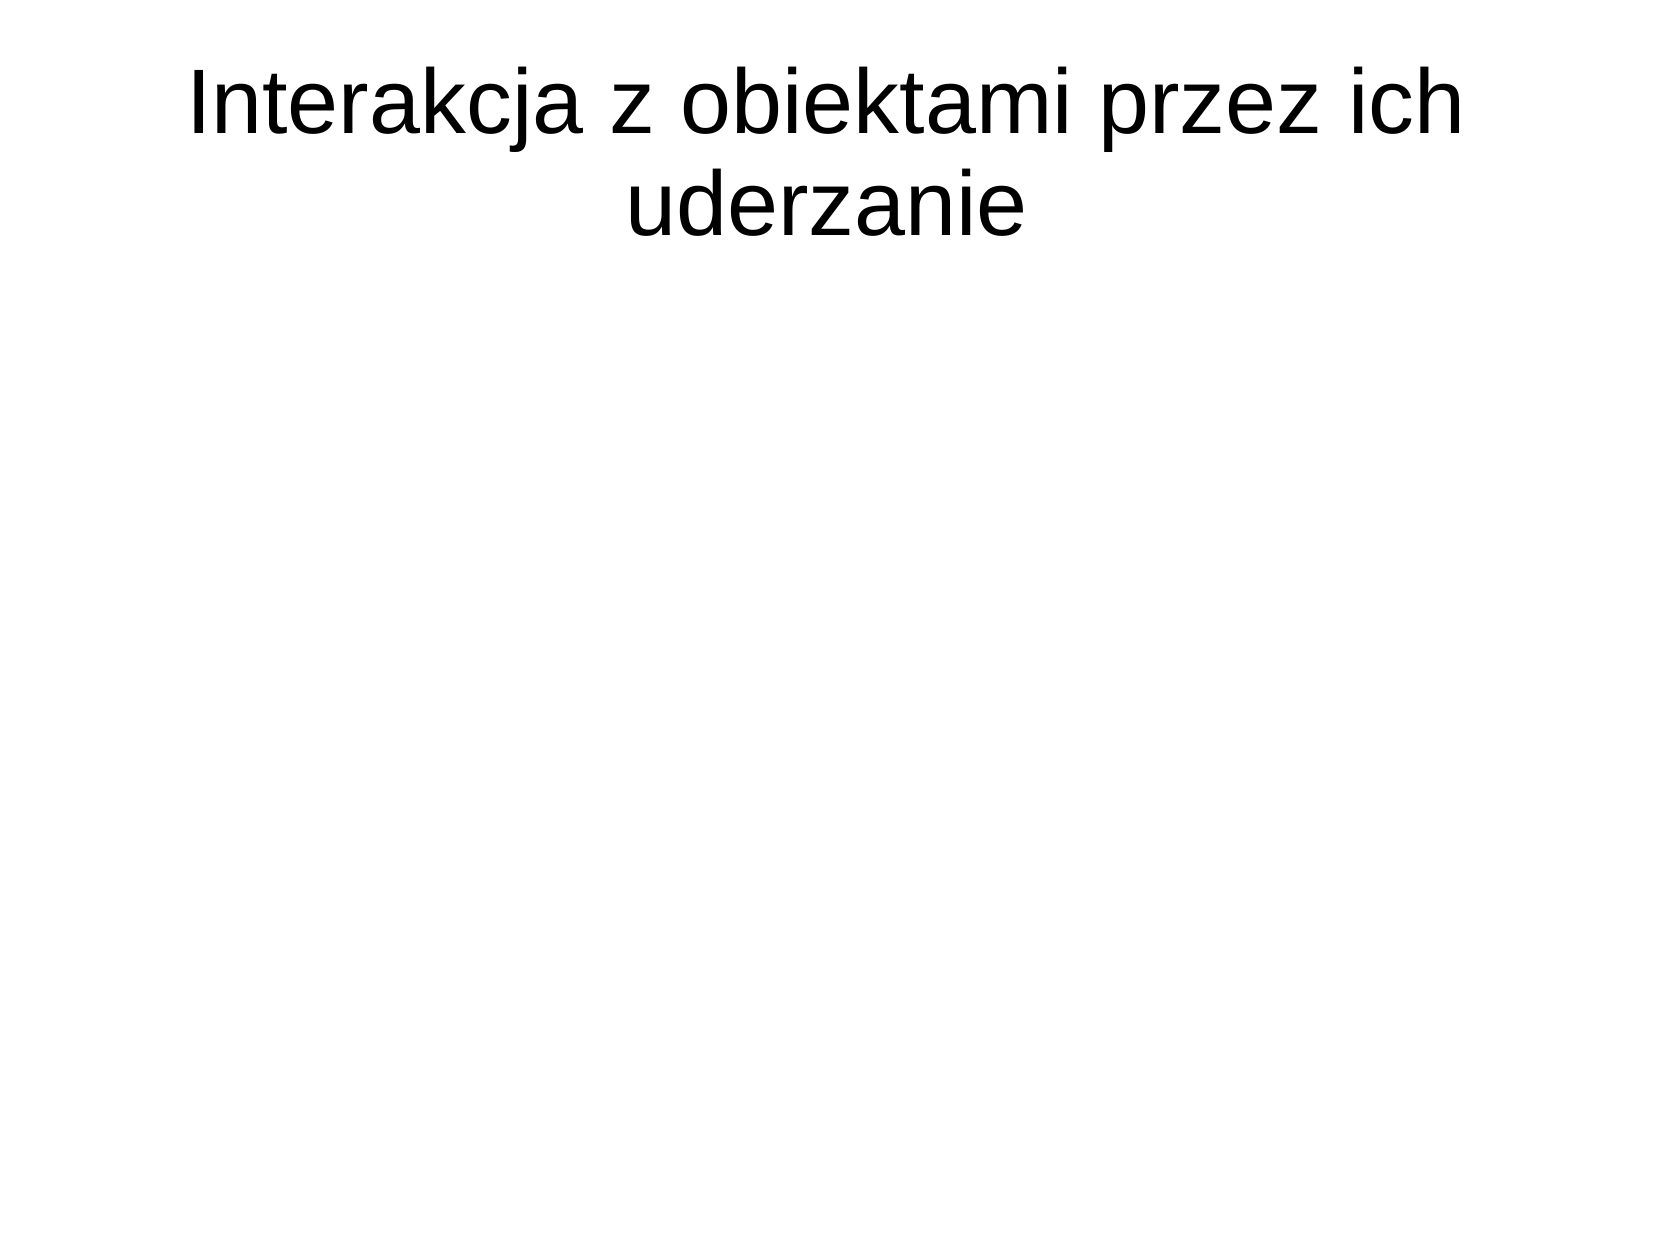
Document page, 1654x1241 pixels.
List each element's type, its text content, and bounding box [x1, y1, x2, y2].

title Interakcja z obiektami przez ich uderzanie [82, 49, 1571, 257]
